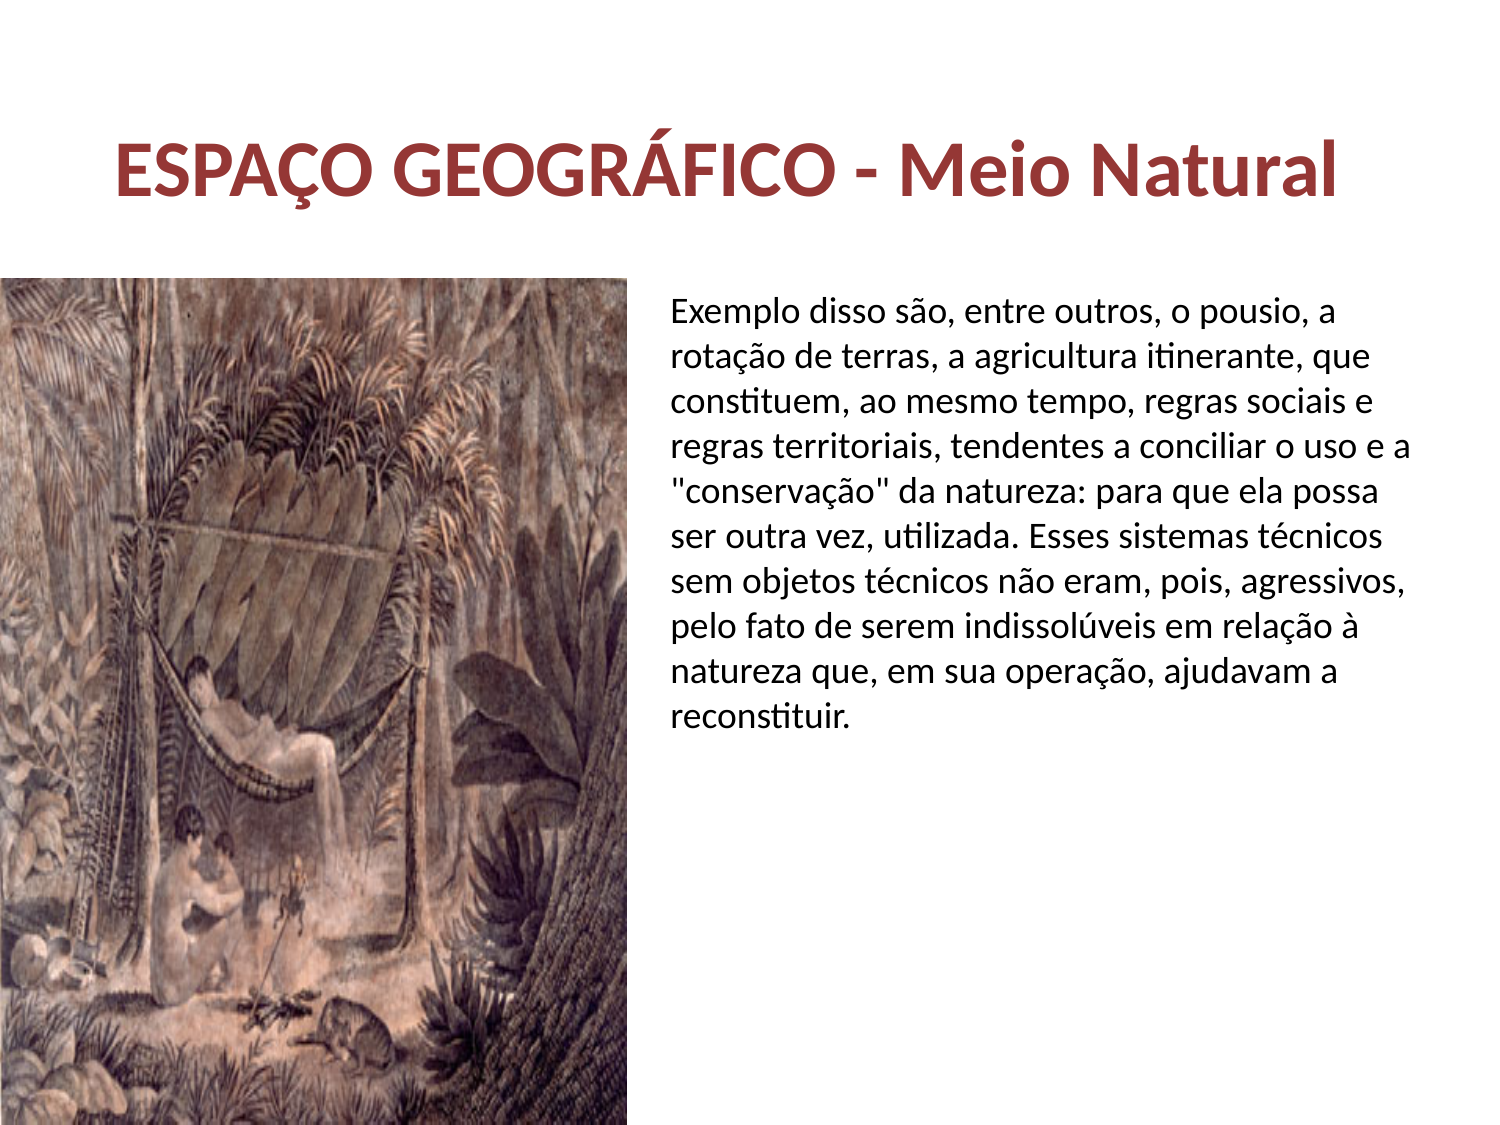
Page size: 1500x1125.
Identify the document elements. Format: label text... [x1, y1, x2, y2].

picture [0, 278, 627, 1125]
text_box ESPAÇO GEOGRÁFICO - Meio Natural [99, 70, 1450, 258]
list Exemplo disso são, entre outros, o pousio, a rotação de terras, a agricultura itinerante, que constituem, ao mesmo tempo, regras sociais e regras territoriais, tendentes a conciliar o uso e a "conservação" da natureza: para que ela possa ser outra vez, utilizada. Esses sistemas técnicos sem objetos técnicos não eram, pois, agressivos, pelo fato de serem indissolúveis em relação à natureza que, em sua operação, ajudavam a reconstituir. [655, 278, 1437, 1123]
